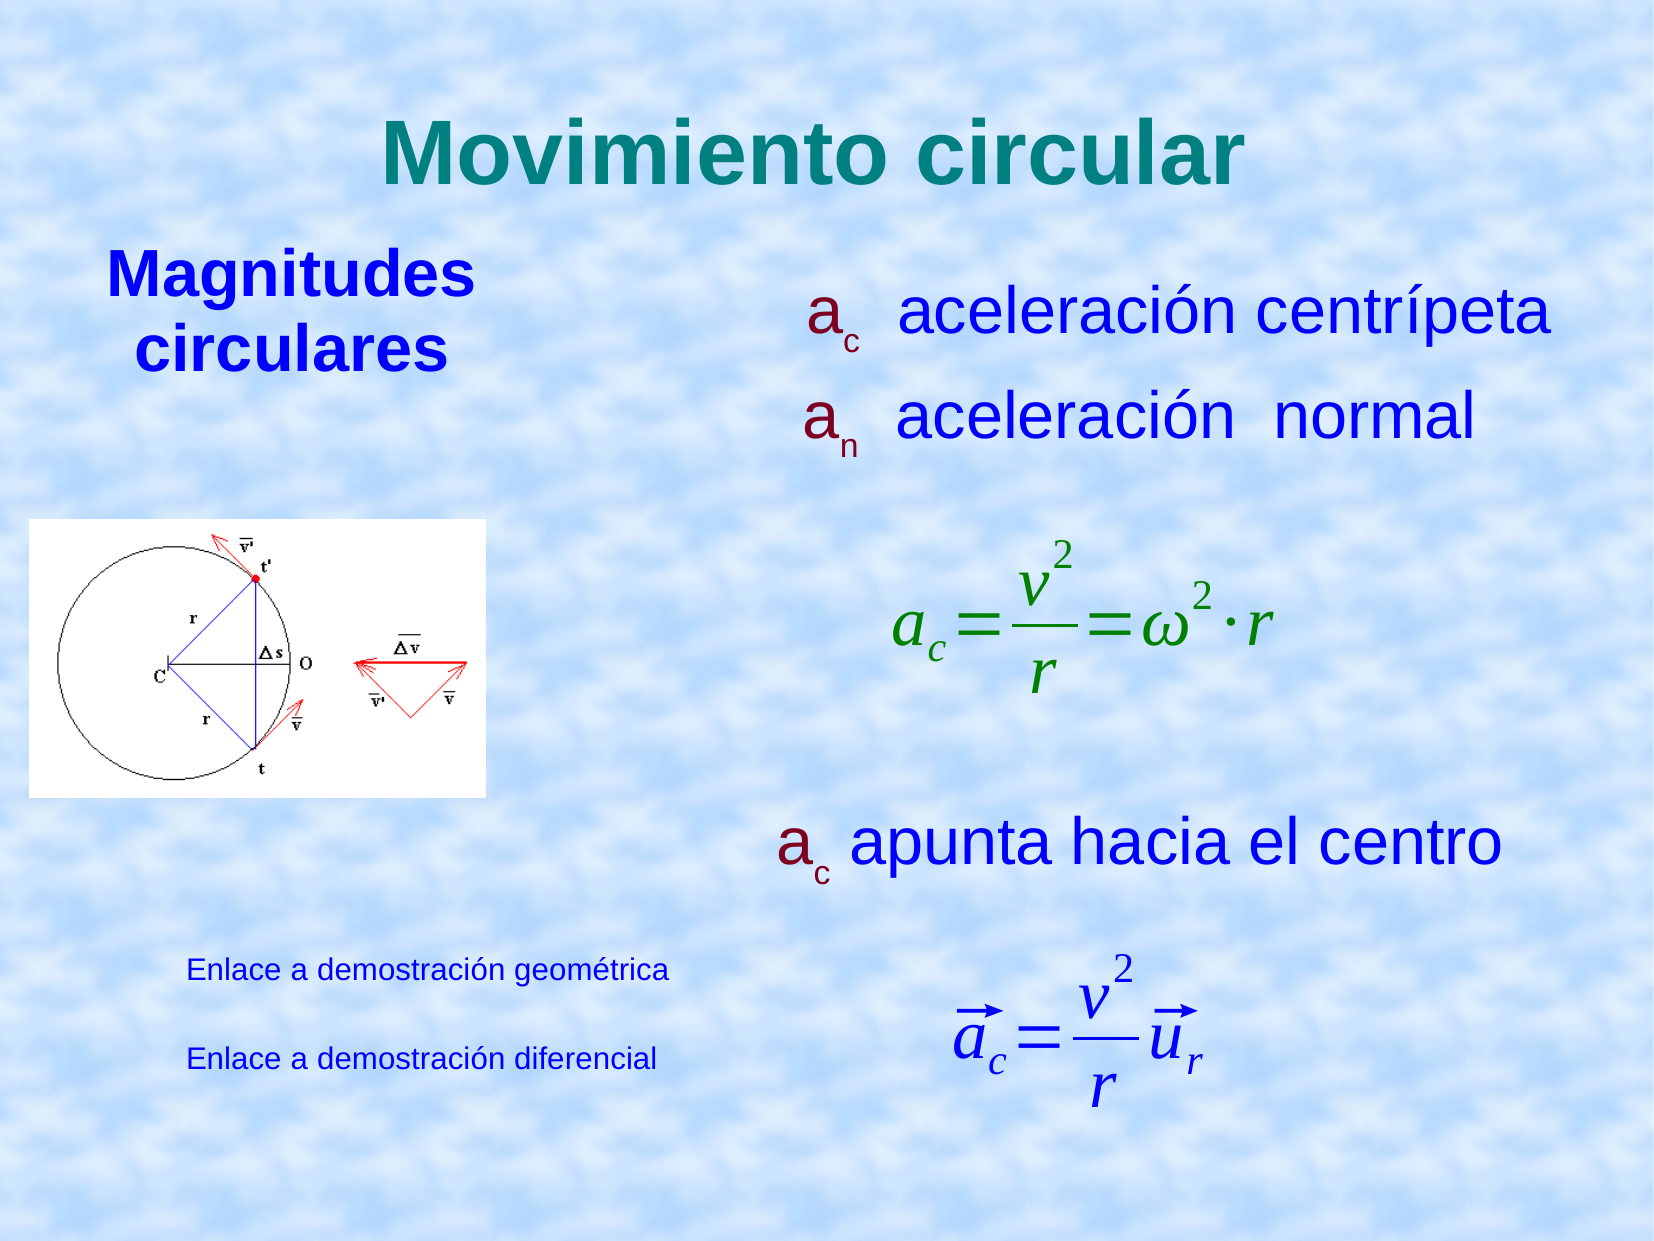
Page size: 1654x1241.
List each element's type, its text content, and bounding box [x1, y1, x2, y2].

text_box Enlace a demostración diferencial [29, 1033, 798, 1119]
title Movimiento circular [82, 49, 1571, 257]
picture [0, 0, 1654, 1241]
chart [883, 548, 1284, 709]
text_box ac apunta hacia el centro [620, 797, 1536, 899]
chart [944, 944, 1211, 1122]
text_box Magnitudes circulares [88, 236, 496, 386]
text_box Enlace a demostración geométrica [29, 944, 798, 1031]
text_box an aceleración normal [646, 370, 1565, 548]
text_box ac aceleración centrípeta [649, 265, 1654, 431]
text_box [649, 700, 1565, 1034]
